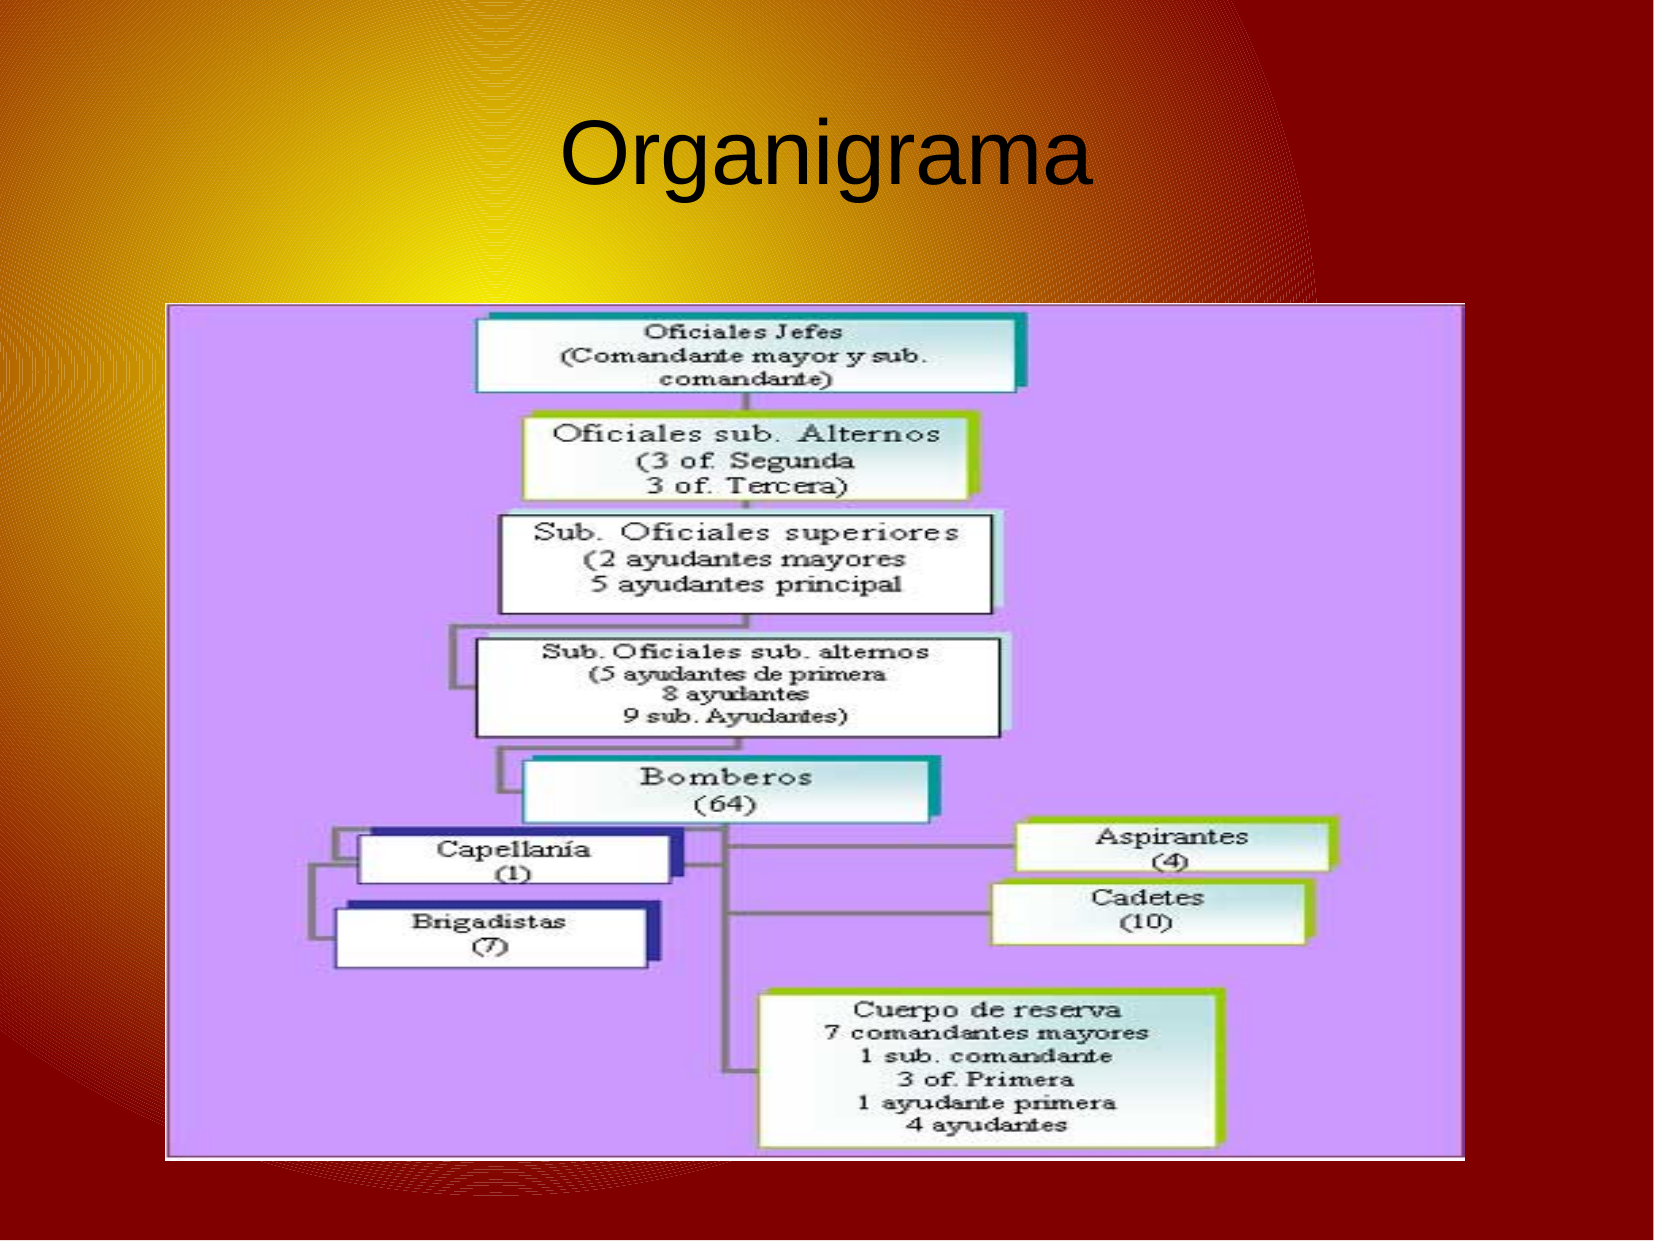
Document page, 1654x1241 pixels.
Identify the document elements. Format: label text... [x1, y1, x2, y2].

picture [165, 303, 1465, 1161]
title Organigrama [82, 49, 1571, 257]
